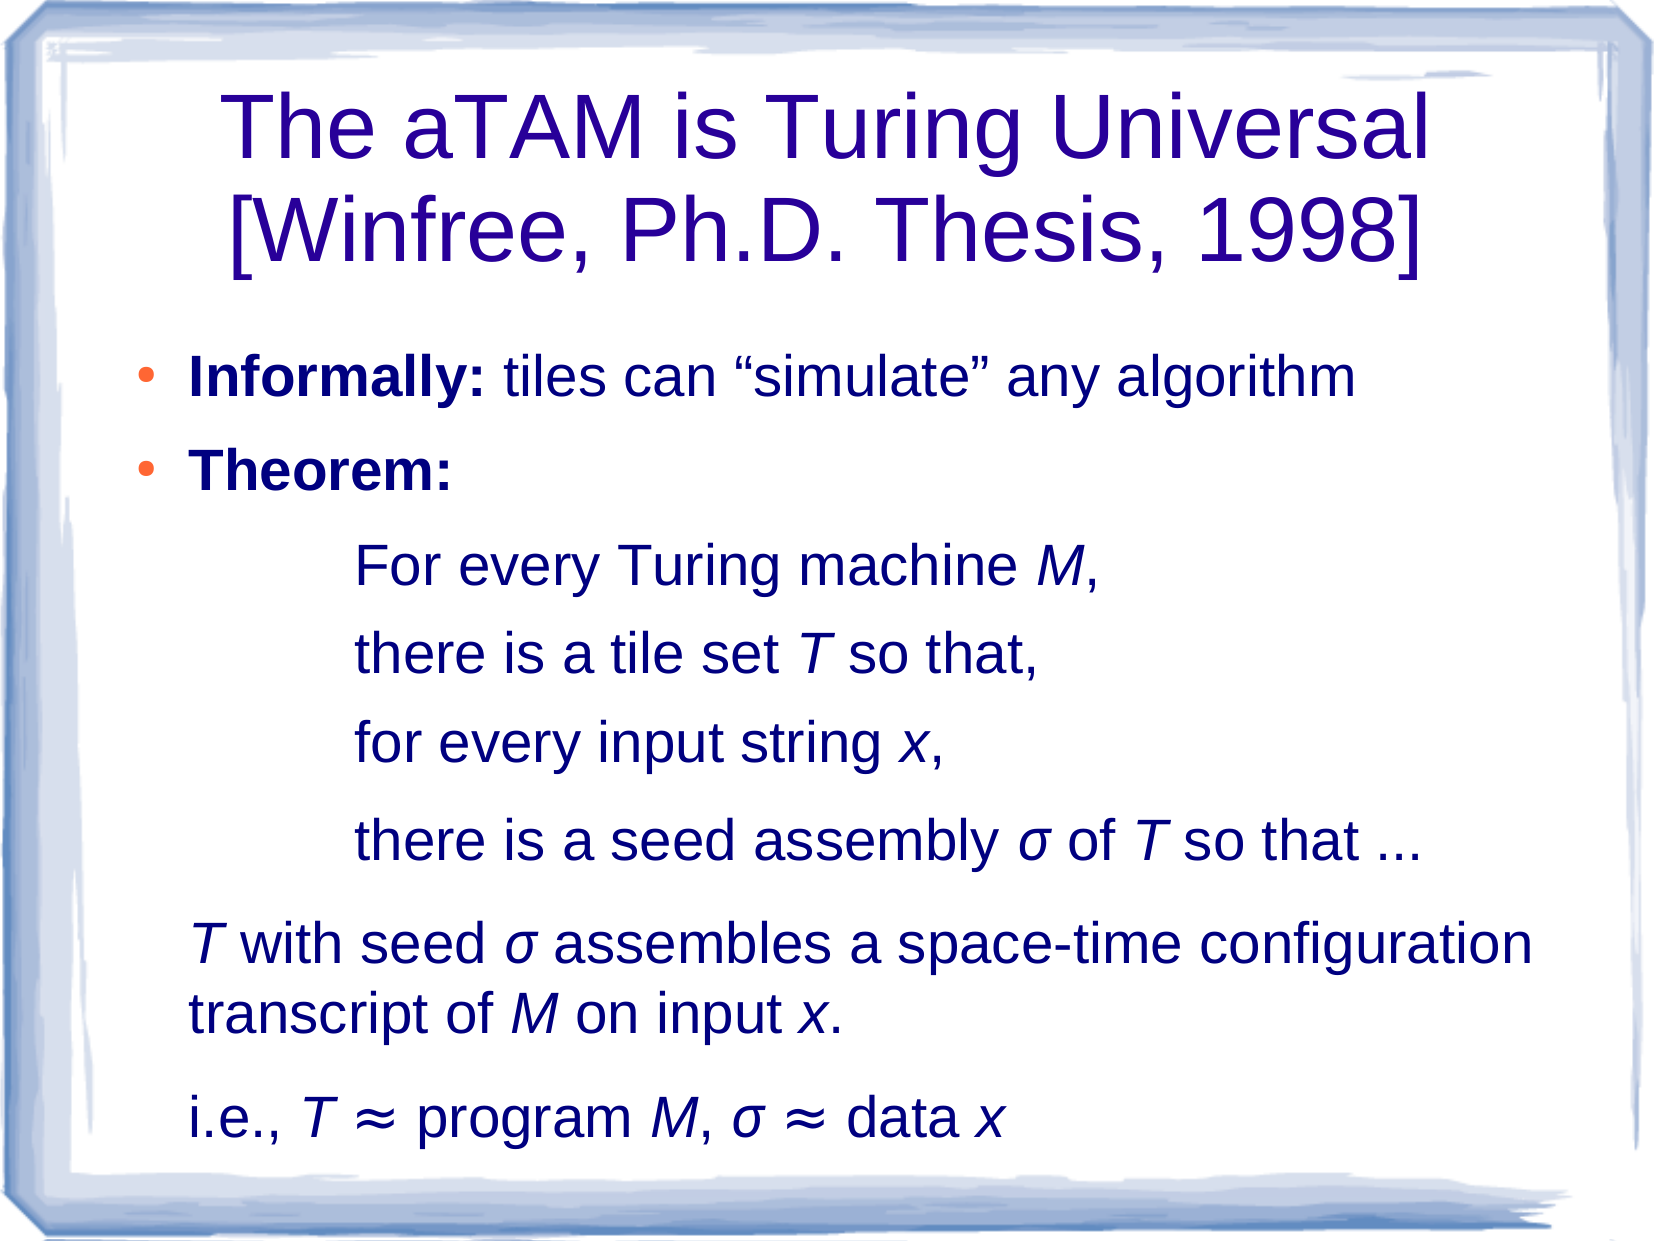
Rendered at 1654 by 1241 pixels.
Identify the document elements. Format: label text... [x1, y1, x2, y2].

picture [0, 0, 1654, 1241]
list Informally: tiles can “simulate” any algorithm Theorem: For every Turing machine M, there is a tile set T so that, for every input string x, there is a seed assembly σ of T so that ... T with seed σ assembles a space-time configuration transcript of M on input x. i.e., T ≈ program M, σ ≈ data x [118, 343, 1571, 1151]
title The aTAM is Turing Universal [Winfree, Ph.D. Thesis, 1998] [82, 75, 1571, 283]
